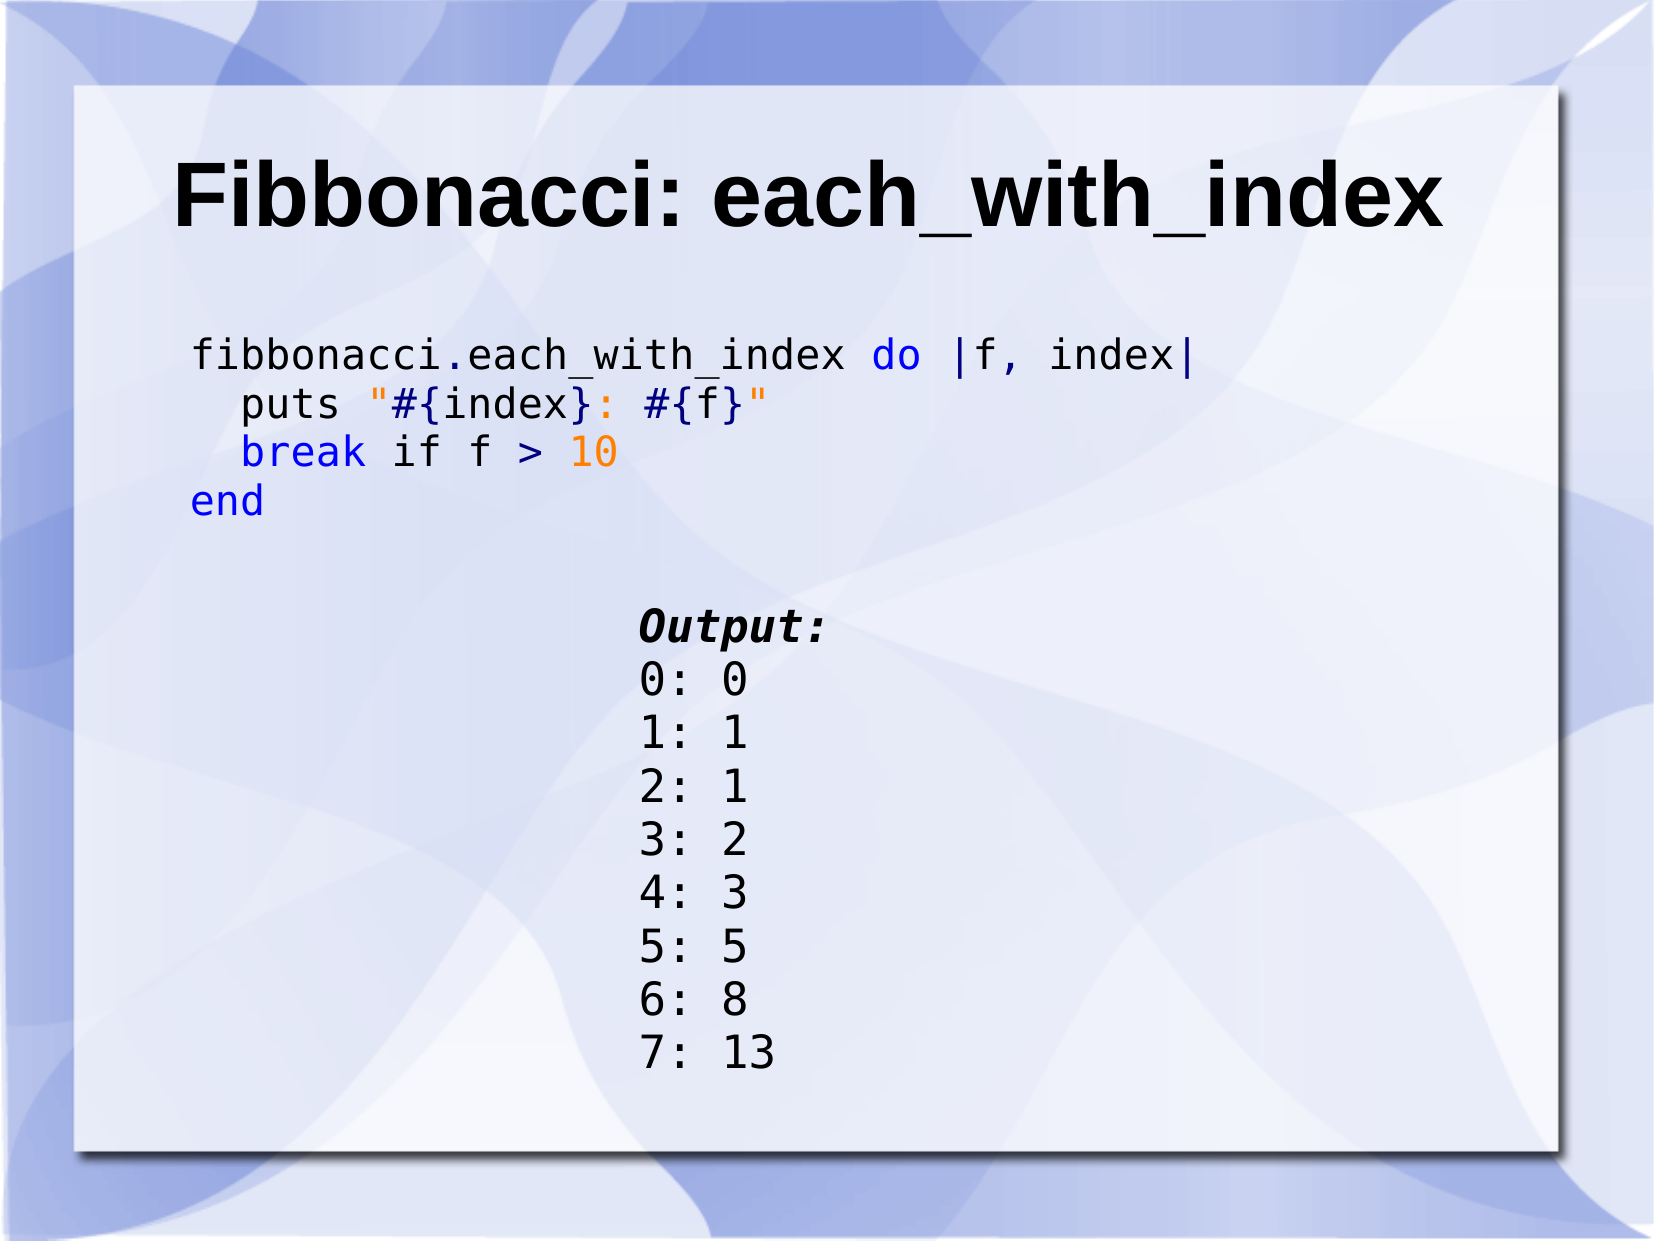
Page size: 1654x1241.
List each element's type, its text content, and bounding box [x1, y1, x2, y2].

picture [0, 0, 1654, 1241]
text_box Output: 0: 0 1: 1 2: 1 3: 2 4: 3 5: 5 6: 8 7: 13 [638, 600, 901, 1080]
text_box fibbonacci.each_with_index do |f, index| puts "#{index}: #{f}" break if f > 10 end [189, 330, 1201, 526]
title Fibbonacci: each_with_index [82, 90, 1536, 298]
